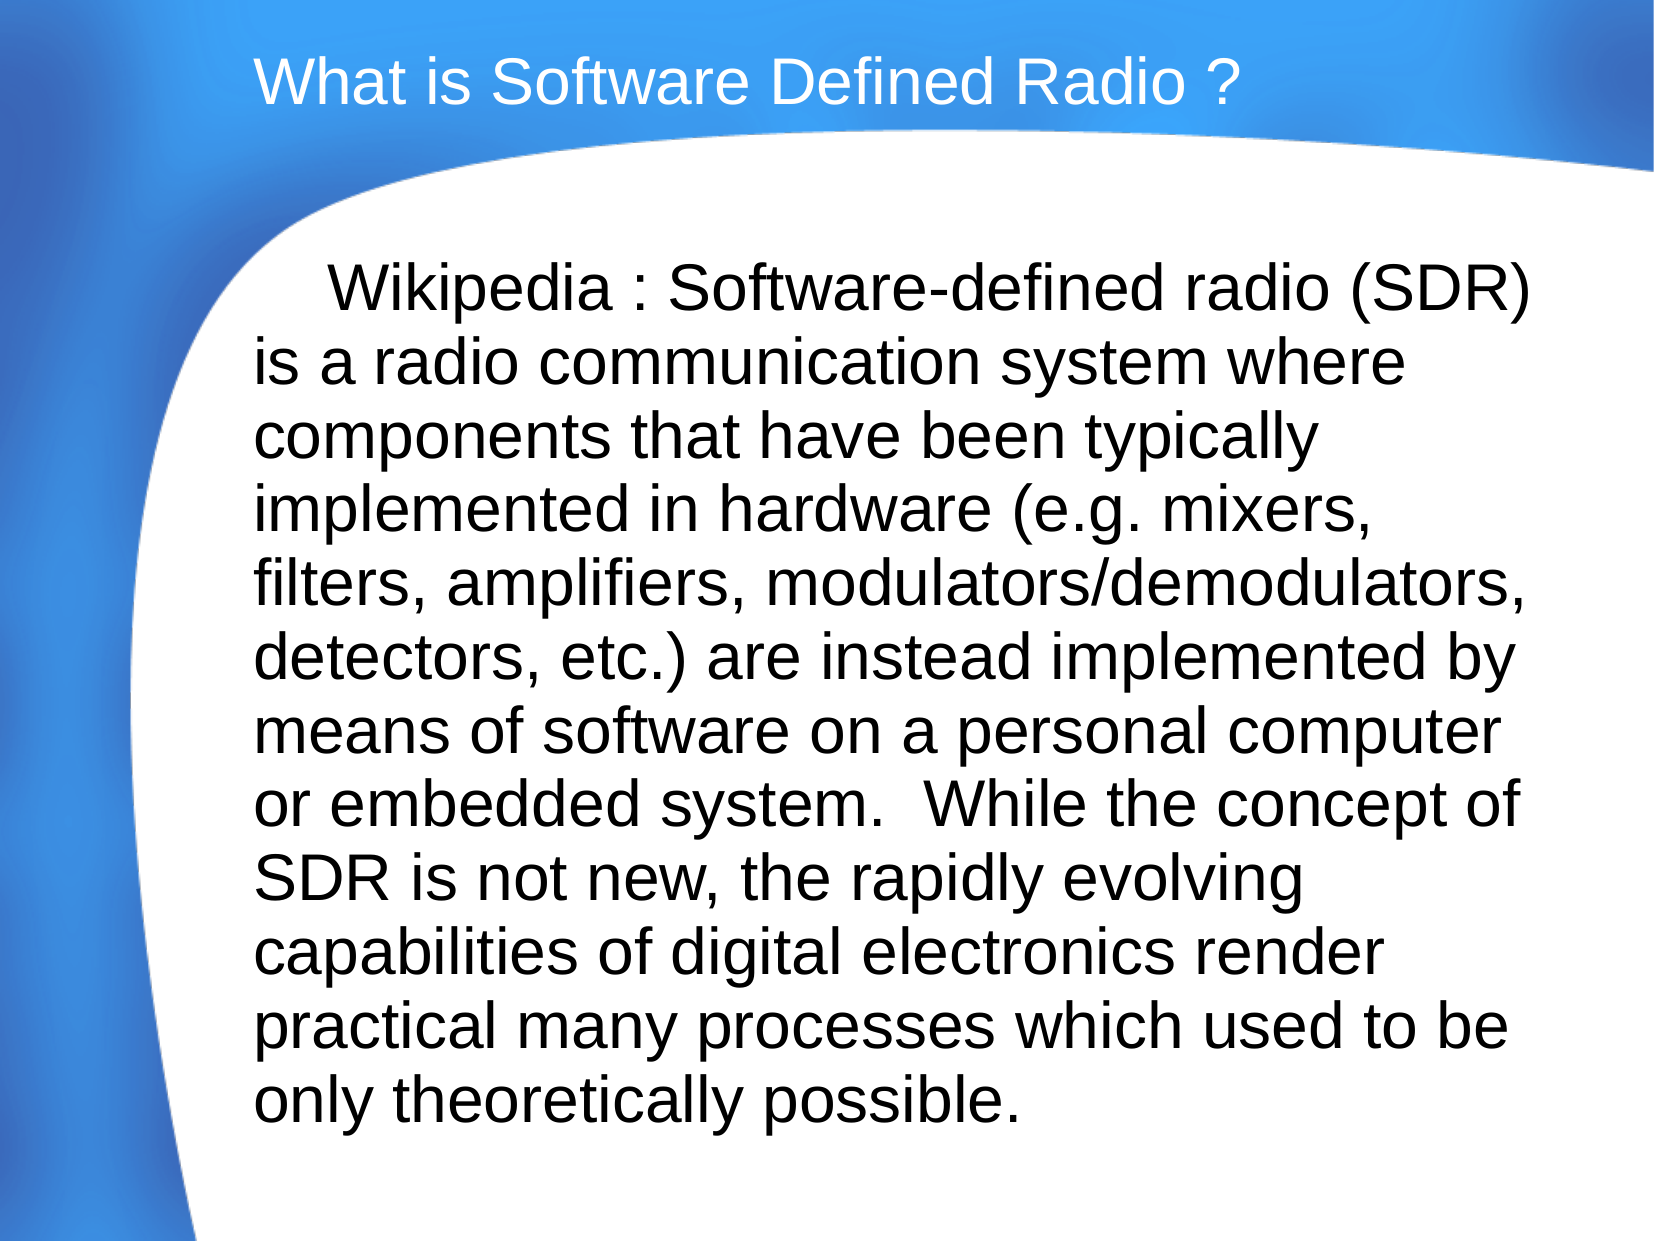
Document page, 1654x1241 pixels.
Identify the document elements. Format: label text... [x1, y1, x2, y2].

list What is Software Defined Radio ? Wikipedia : Software-defined radio (SDR) is a radio communication system where components that have been typically implemented in hardware (e.g. mixers, filters, amplifiers, modulators/demodulators, detectors, etc.) are instead implemented by means of software on a personal computer or embedded system. While the concept of SDR is not new, the rapidly evolving capabilities of digital electronics render practical many processes which used to be only theoretically possible. [253, 45, 1536, 1171]
picture [0, 0, 1654, 1241]
